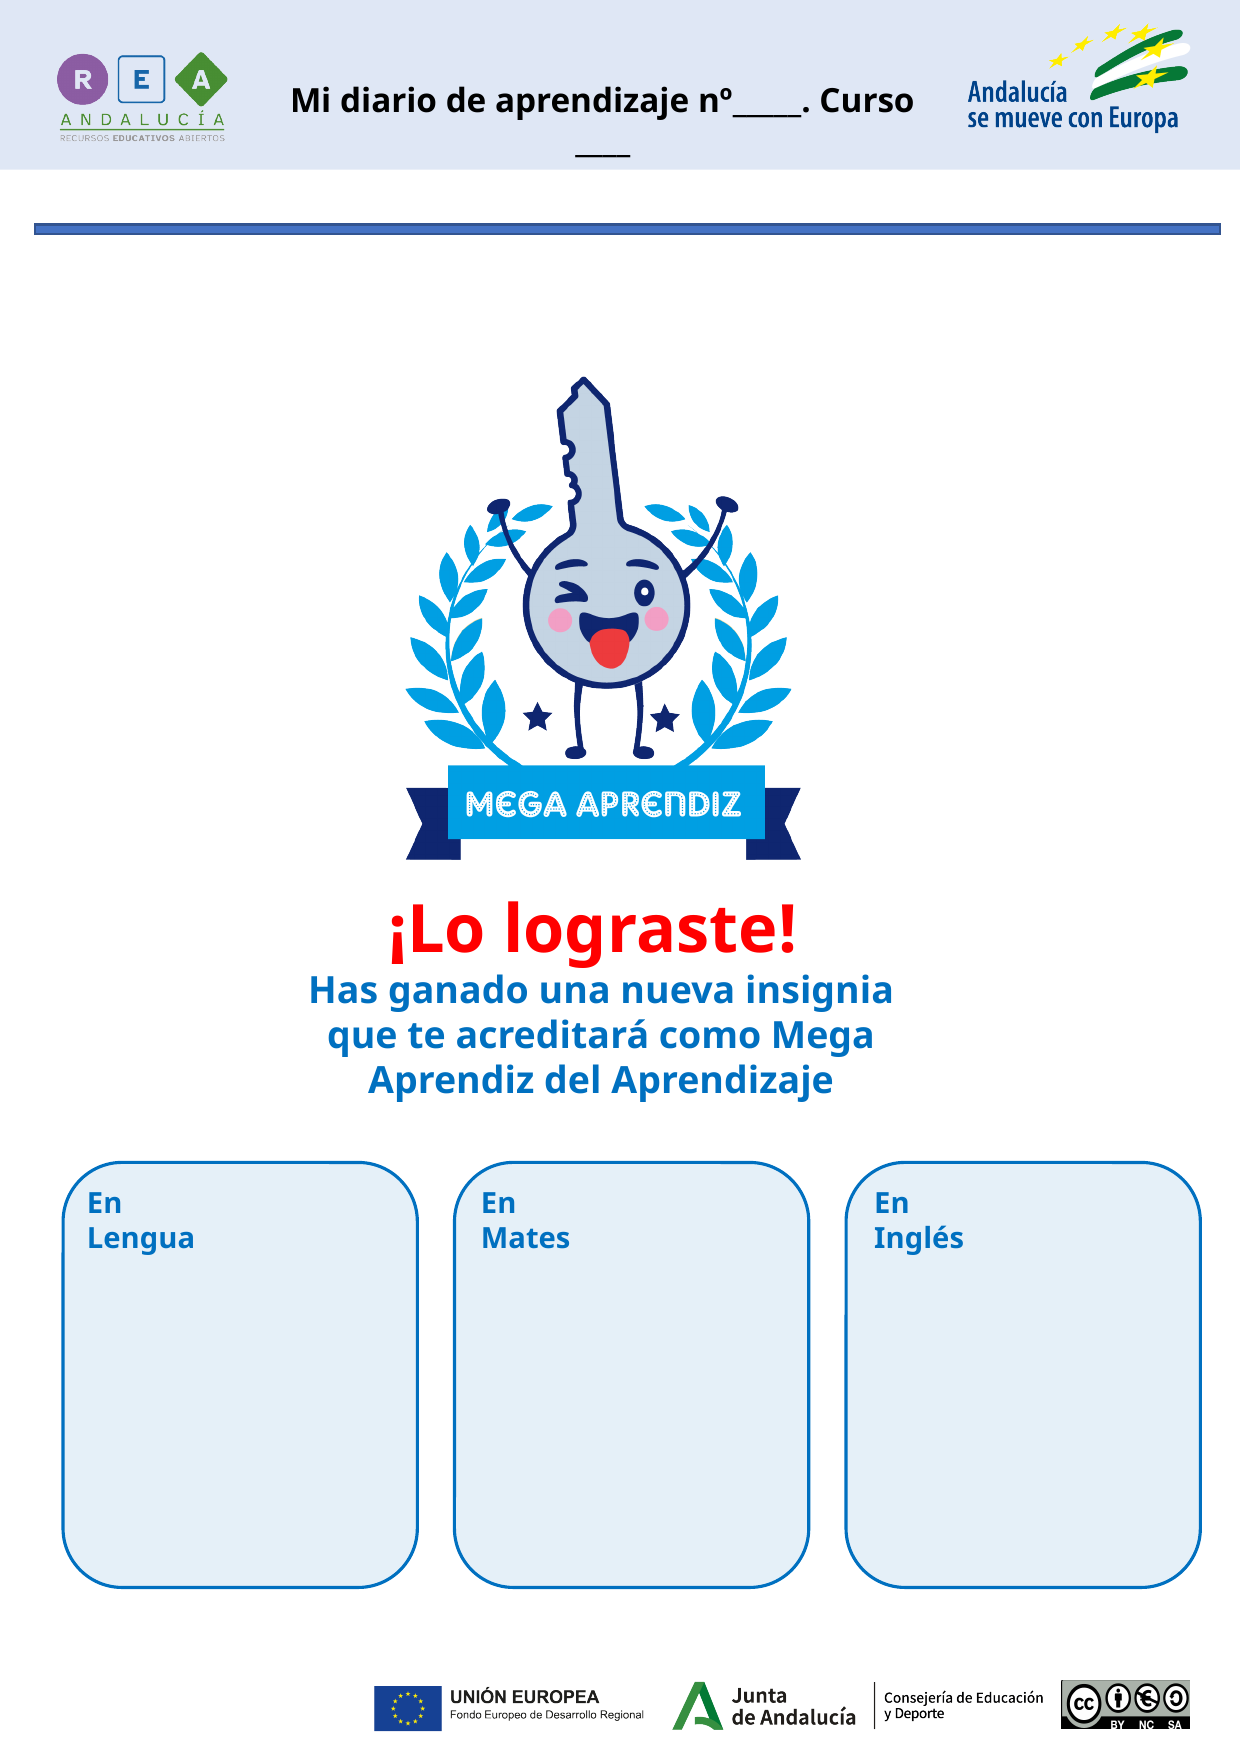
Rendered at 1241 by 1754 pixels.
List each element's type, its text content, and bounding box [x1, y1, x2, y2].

text_box En Inglés [859, 1177, 1013, 1227]
picture [353, 1656, 1190, 1745]
text_box [454, 1162, 809, 1588]
text_box [63, 1162, 418, 1588]
picture [43, 47, 241, 146]
text_box [34, 224, 178, 234]
text_box [1028, 224, 1221, 234]
text_box En Mates [466, 1177, 618, 1227]
text_box ¡Lo lograste! Has ganado una nueva insignia que te acreditará como Mega Aprendiz del Aprendizaje [266, 878, 936, 1073]
text_box [0, 0, 1240, 170]
text_box [489, 1227, 499, 1243]
picture [178, 193, 1028, 1043]
text_box En Lengua [72, 1177, 244, 1227]
text_box [846, 1162, 1201, 1588]
picture [961, 21, 1197, 139]
text_box Mi diario de aprendizaje nº_____. Curso ____ [243, 71, 961, 127]
